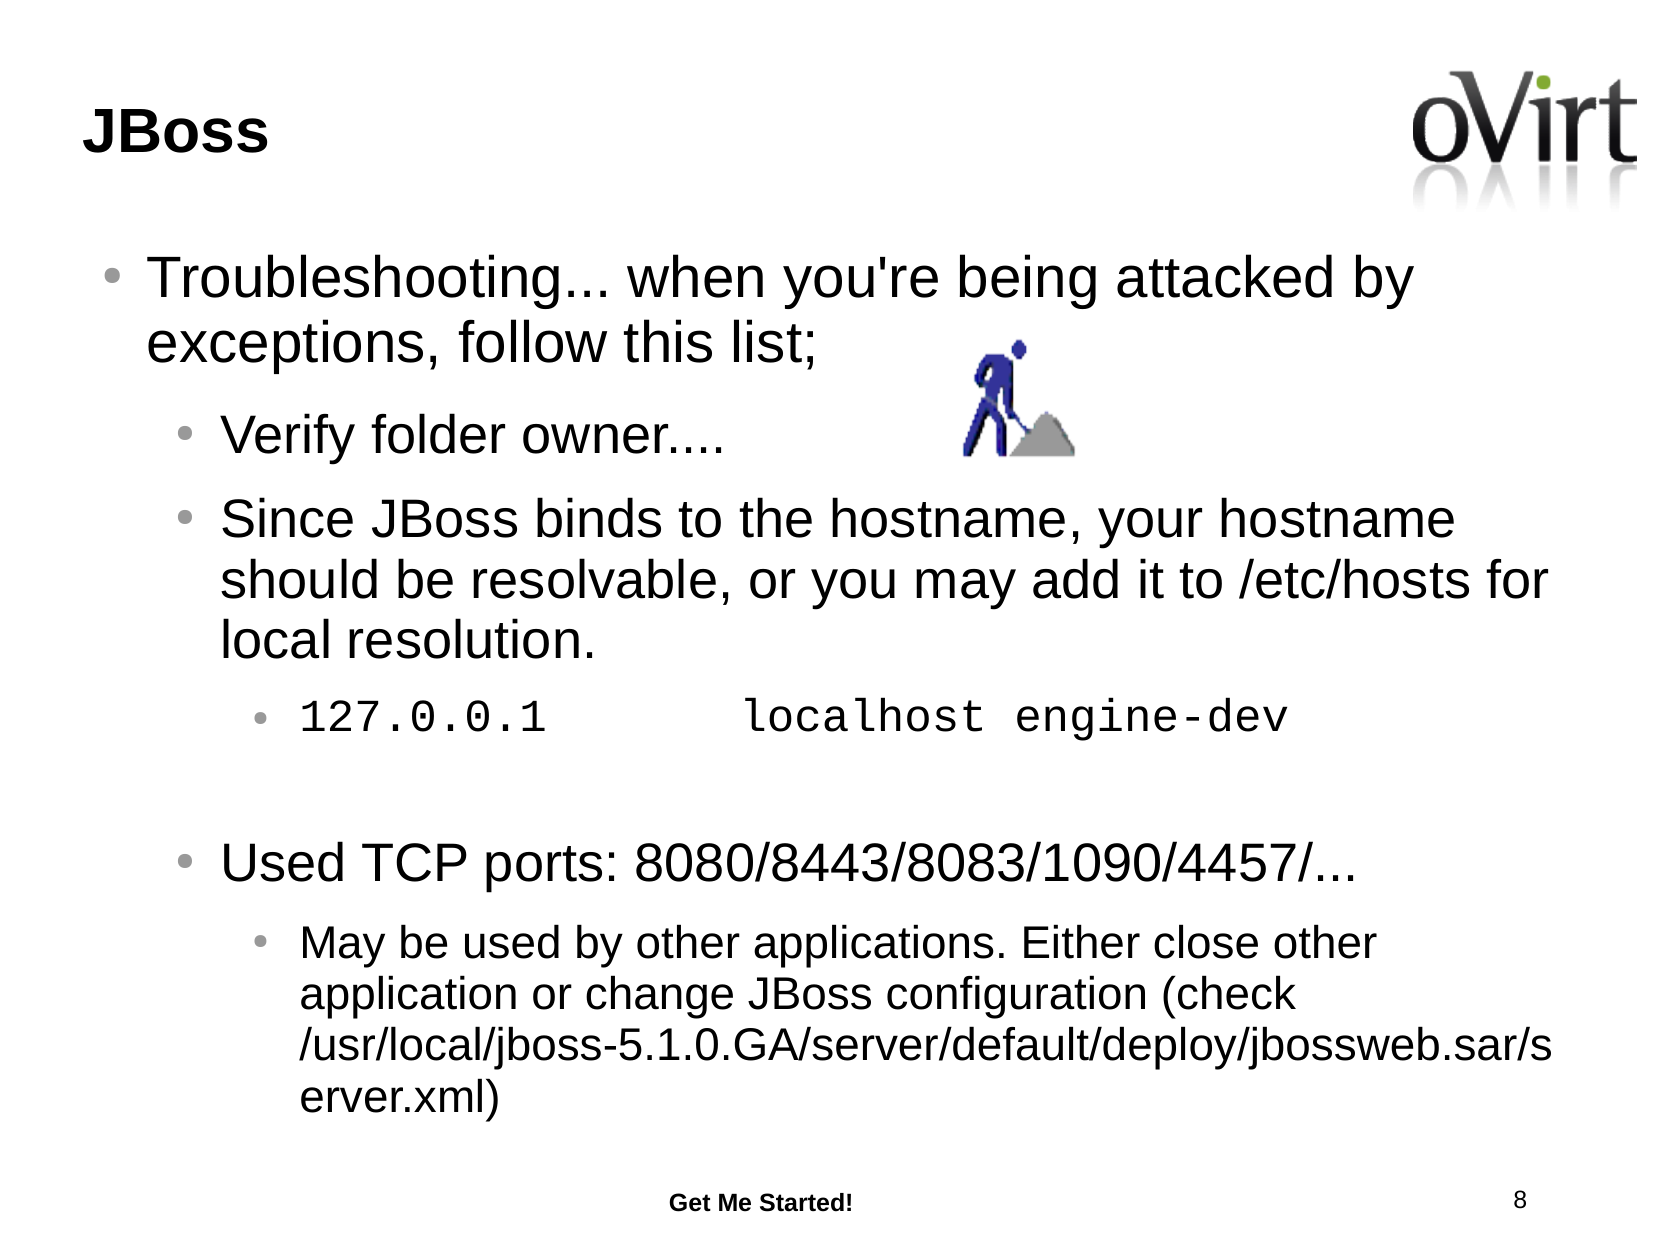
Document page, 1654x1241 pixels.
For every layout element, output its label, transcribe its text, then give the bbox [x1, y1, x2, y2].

picture [1413, 63, 1637, 212]
list Troubleshooting... when you're being attacked by exceptions, follow this list; Verify folder owner.... Since JBoss binds to the hostname, your hostname should be resolvable, or you may add it to /etc/hosts for local resolution. 127.0.0.1 localhost engine-dev Used TCP ports: 8080/8443/8083/1090/4457/... May be used by other applications. Either close other application or change JBoss configuration (check /usr/local/jboss-5.1.0.GA/server/default/deploy/jbossweb.sar/server.xml) [86, 244, 1576, 1122]
picture [946, 329, 1091, 472]
title JBoss [82, 37, 1303, 226]
